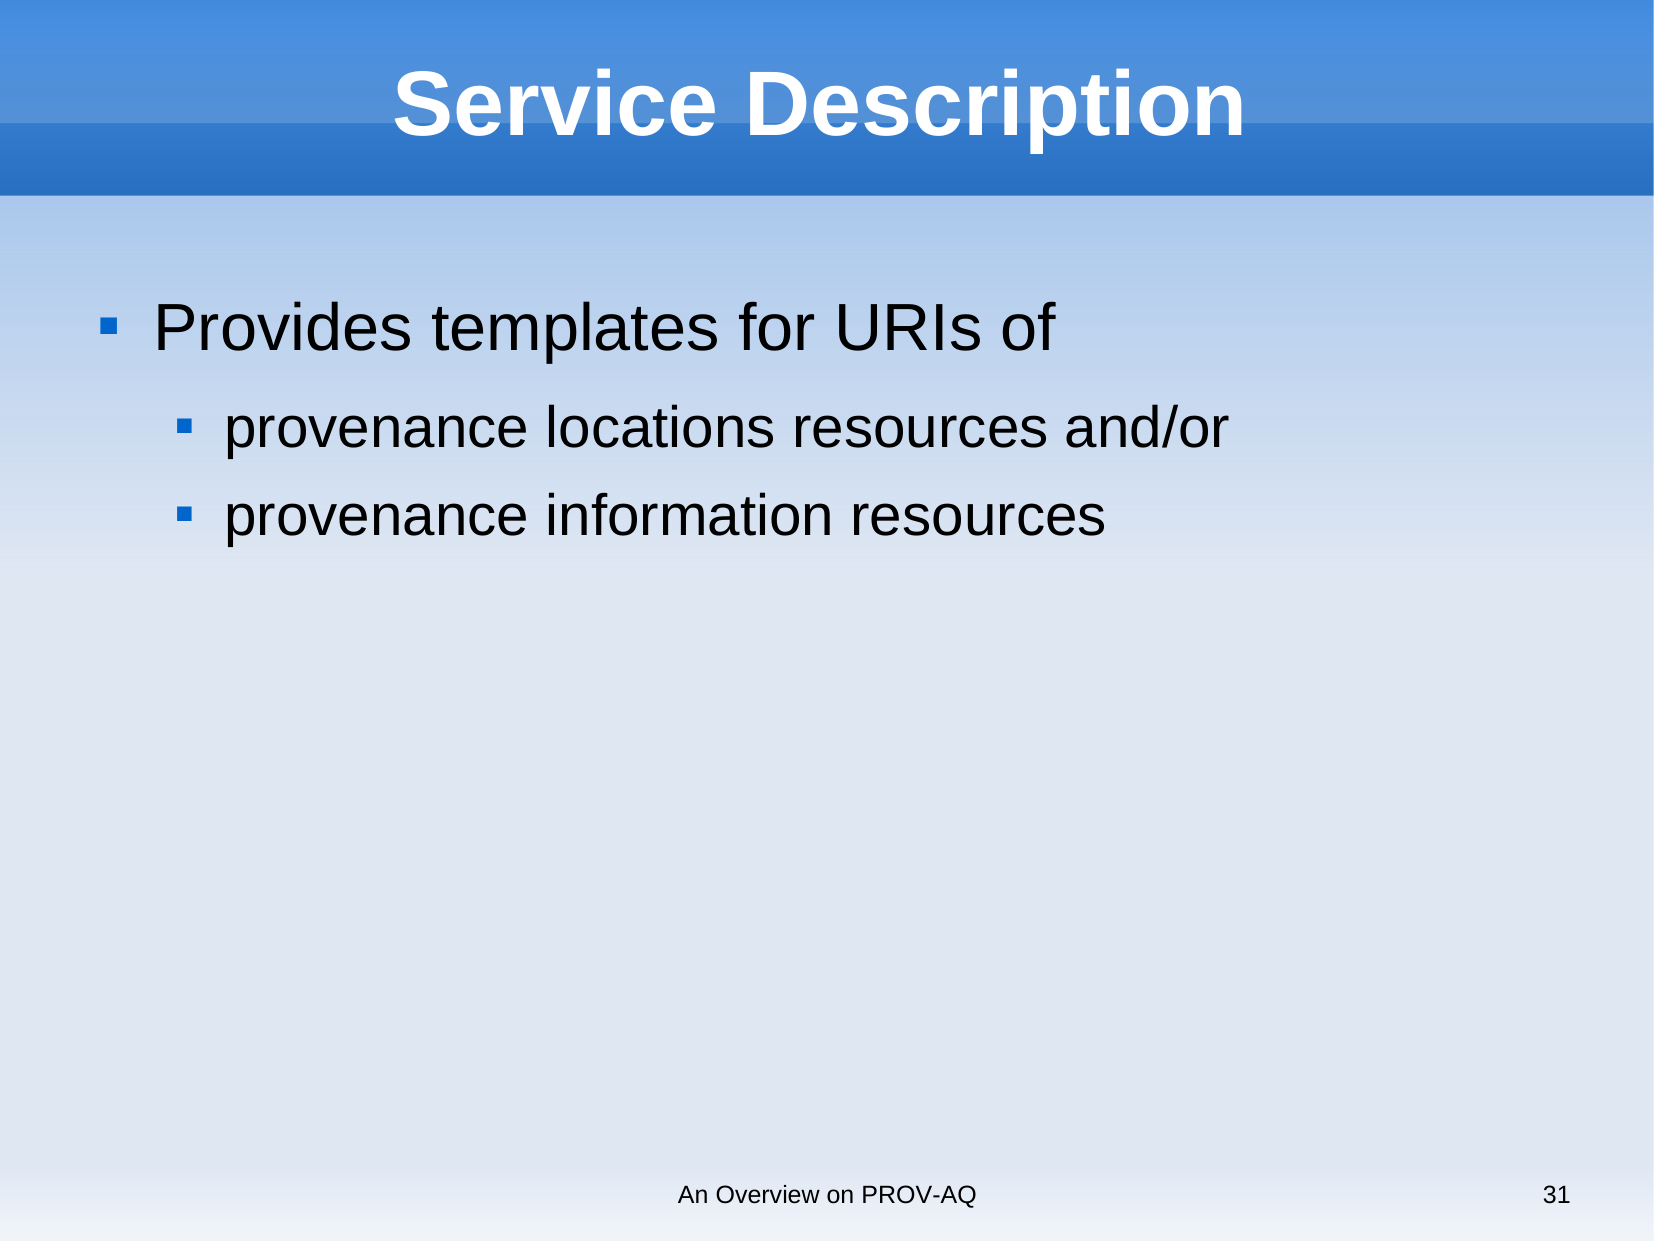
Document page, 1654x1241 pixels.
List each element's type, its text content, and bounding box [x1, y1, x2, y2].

list Provides templates for URIs of provenance locations resources and/or provenance information resources [82, 290, 1571, 1109]
title Service Description [76, 0, 1565, 208]
picture [0, 0, 1654, 1241]
